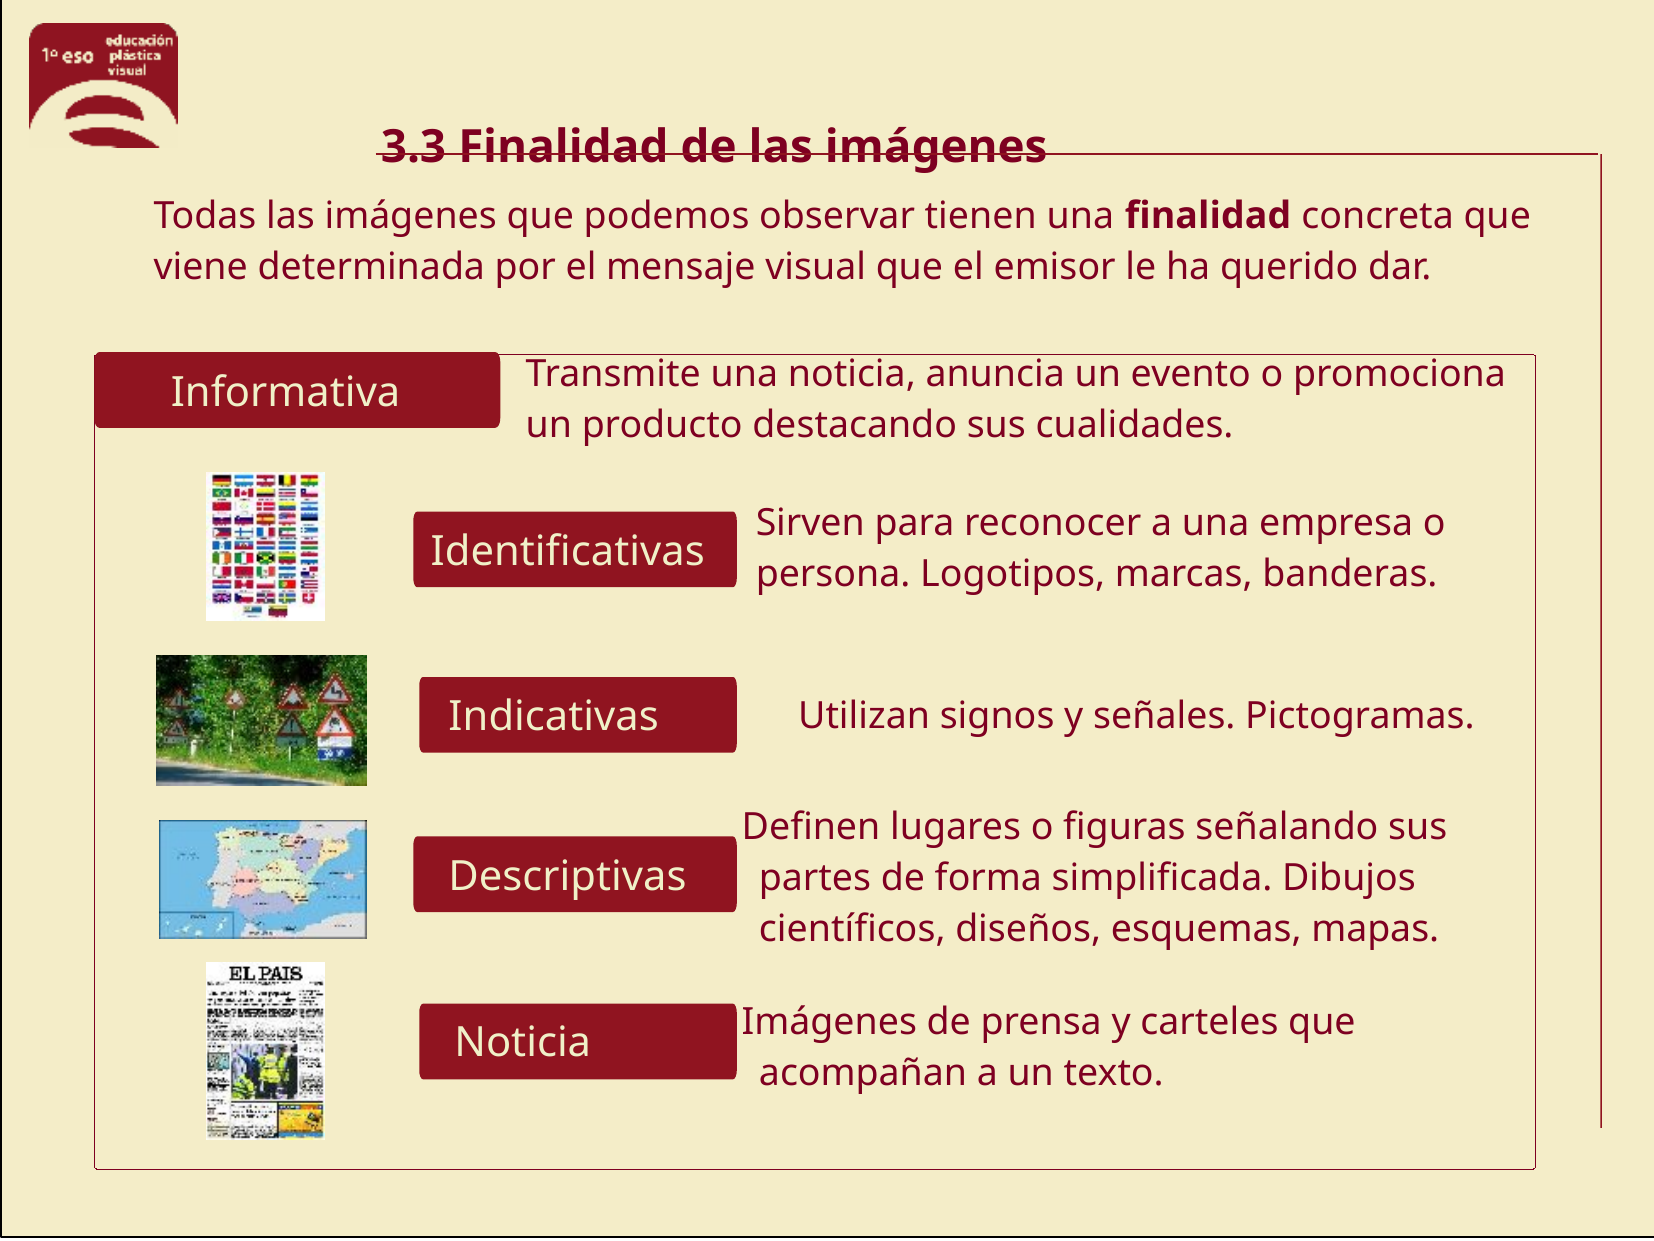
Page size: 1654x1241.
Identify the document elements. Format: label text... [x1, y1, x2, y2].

title Definen lugares o figuras señalando sus partes de forma simplificada. Dibujos científicos, diseños, esquemas, mapas. [702, 808, 1530, 944]
title Utilizan signos y señales. Pictogramas. [738, 667, 1536, 762]
title Indicativas [367, 684, 738, 745]
title Imágenes de prensa y carteles que acompañan a un texto. [702, 1000, 1536, 1091]
title 3.3 Finalidad de las imágenes [159, 64, 1601, 154]
title Noticia [354, 1009, 702, 1070]
title Descriptivas [367, 844, 702, 905]
title Sirven para reconocer a una empresa o persona. Logotipos, marcas, banderas. [755, 501, 1536, 592]
title Identificativas [330, 519, 755, 579]
picture [0, 0, 1654, 1241]
title Informativa [70, 360, 514, 420]
title Transmite una noticia, anuncia un evento o promociona un producto destacando sus cualidades. [525, 352, 1530, 443]
title Todas las imágenes que podemos observar tienen una finalidad concreta que viene determinada por el mensaje visual que el emisor le ha querido dar. [153, 171, 1571, 308]
